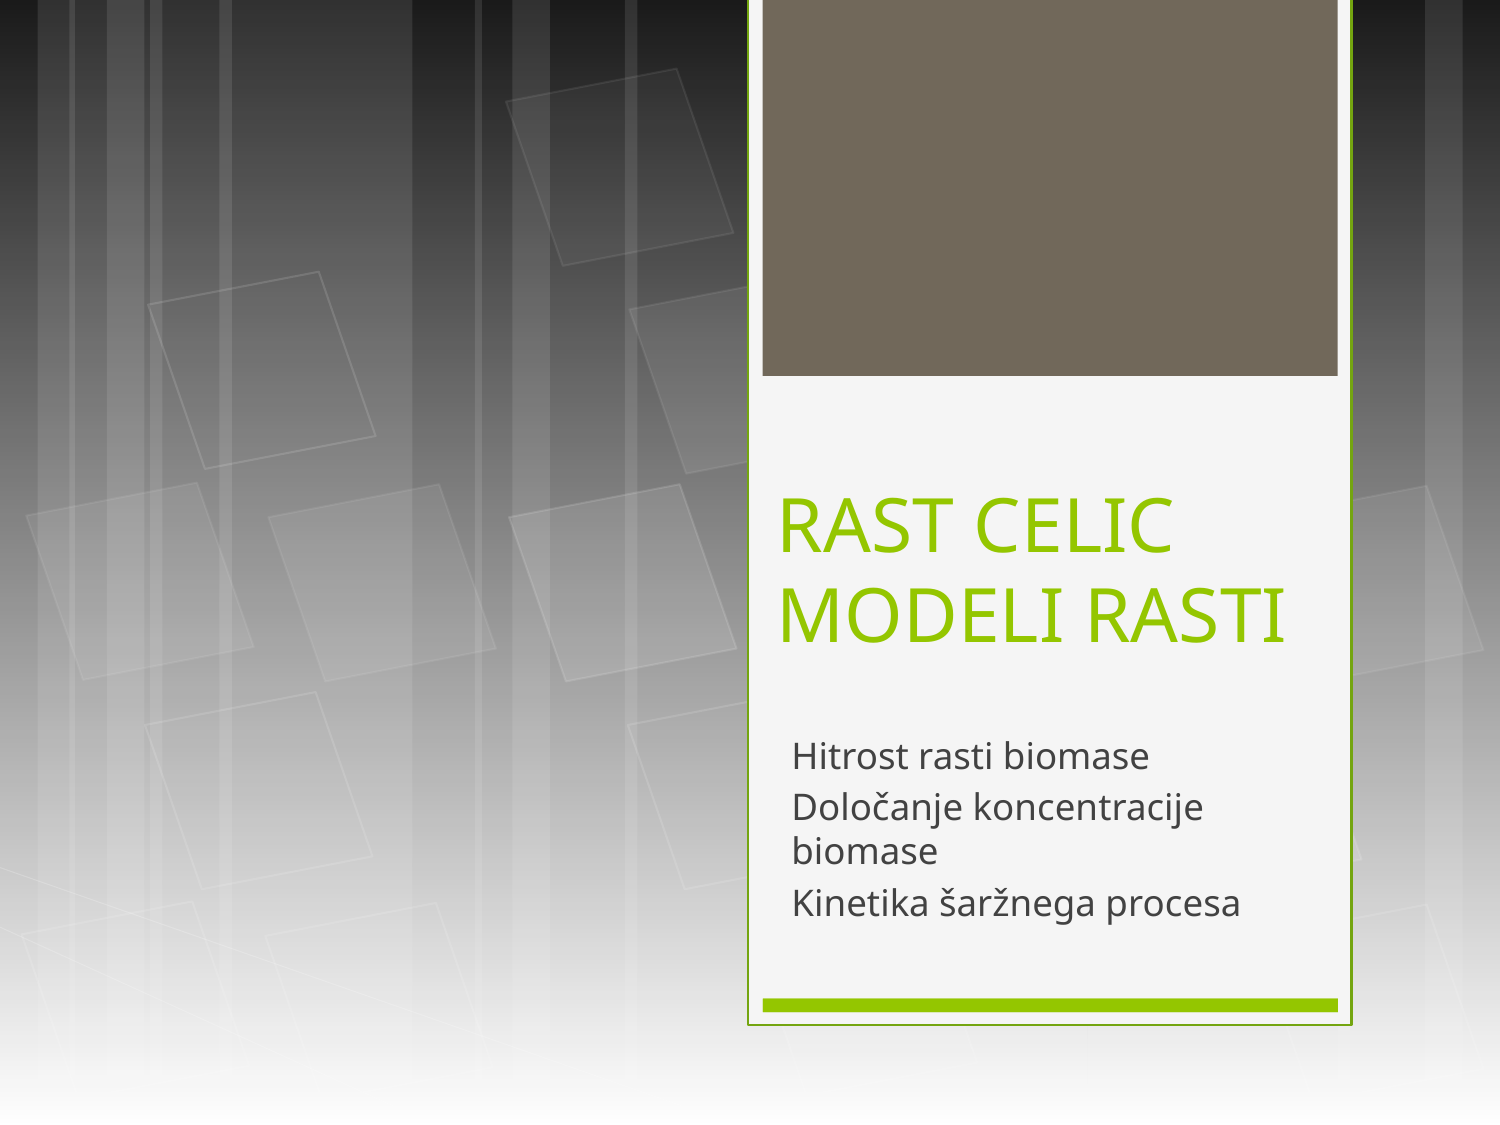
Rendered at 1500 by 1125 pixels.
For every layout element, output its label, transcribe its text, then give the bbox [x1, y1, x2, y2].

title RAST CELIC MODELI RASTI [761, 385, 1344, 665]
subtitle Hitrost rasti biomase Določanje koncentracije biomase Kinetika šaržnega procesa [776, 725, 1353, 933]
